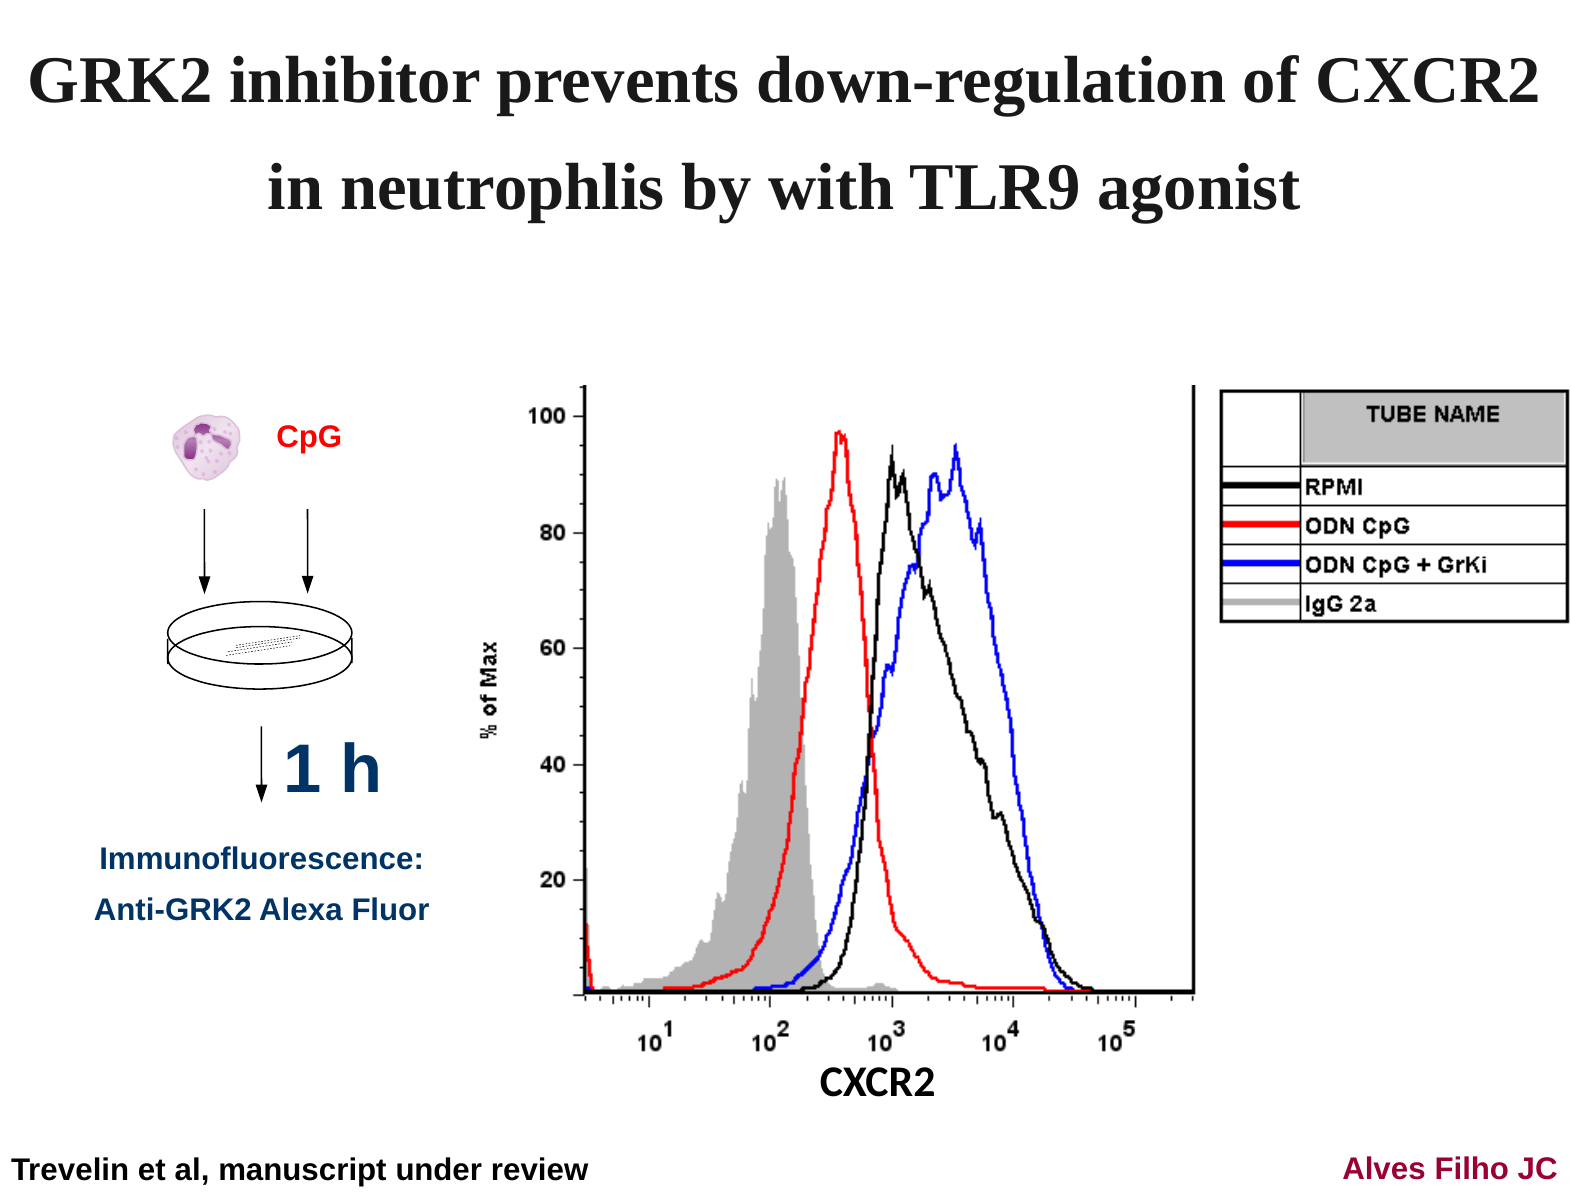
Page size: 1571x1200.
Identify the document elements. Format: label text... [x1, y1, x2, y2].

text_box Alves Filho JC [1325, 1145, 1571, 1195]
text_box CpG [260, 414, 359, 463]
picture [469, 385, 1571, 1079]
text_box Immunofluorescence: Anti-GRK2 Alexa Fluor [78, 836, 446, 1036]
text_box 1 h [268, 729, 399, 815]
text_box [173, 415, 240, 480]
text_box Trevelin et al, manuscript under review [0, 1147, 613, 1196]
text_box GRK2 inhibitor prevents down-regulation of CXCR2 in neutrophlis by with TLR9 agonist [0, 40, 1571, 231]
text_box CXCR2 [804, 1053, 952, 1115]
